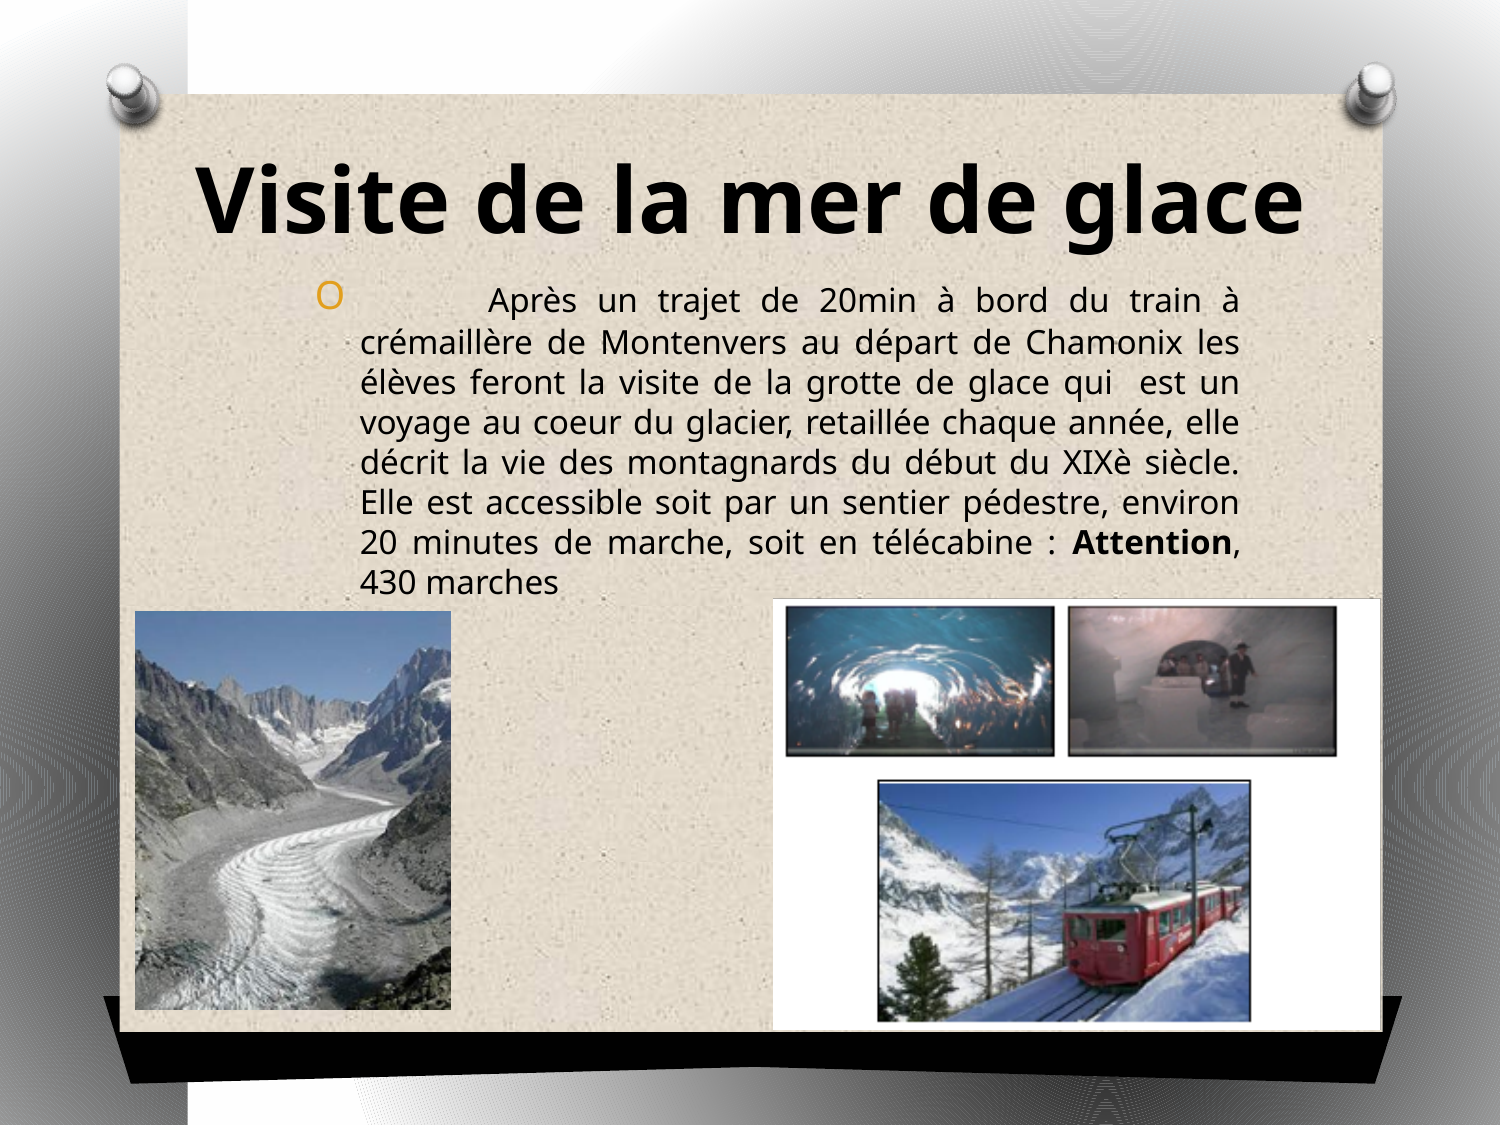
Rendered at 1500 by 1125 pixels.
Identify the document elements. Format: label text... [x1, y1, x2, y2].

picture [75, 29, 1439, 1032]
title Visite de la mer de glace [179, 134, 1323, 260]
list Après un trajet de 20min à bord du train à crémaillère de Montenvers au départ de Chamonix les élèves feront la visite de la grotte de glace qui est un voyage au coeur du glacier, retaillée chaque année, elle décrit la vie des montagnards du début du XIXè siècle. Elle est accessible soit par un sentier pédestre, environ 20 minutes de marche, soit en télécabine : Attention, 430 marches [240, 259, 1257, 939]
